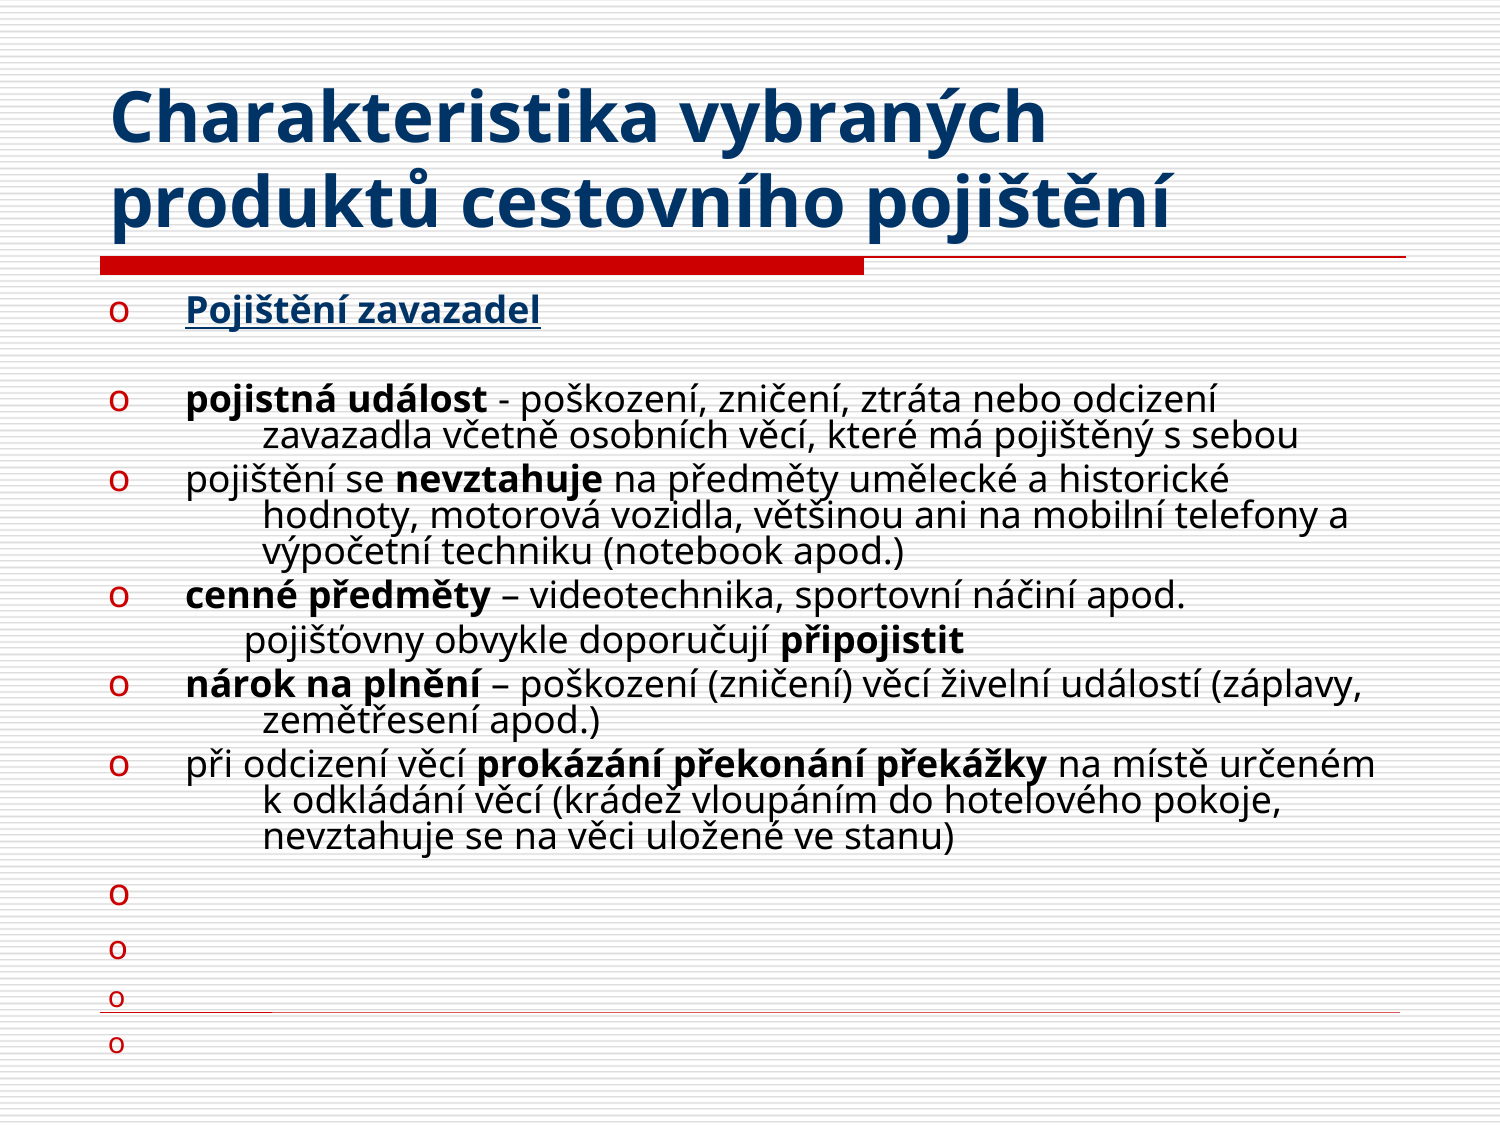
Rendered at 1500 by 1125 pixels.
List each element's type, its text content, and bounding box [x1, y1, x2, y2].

title Charakteristika vybraných produktů cestovního pojištění [94, 50, 1407, 250]
list Pojištění zavazadel pojistná událost - poškození, zničení, ztráta nebo odcizení zavazadla včetně osobních věcí, které má pojištěný s sebou pojištění se nevztahuje na předměty umělecké a historické hodnoty, motorová vozidla, většinou ani na mobilní telefony a výpočetní techniku (notebook apod.) cenné předměty – videotechnika, sportovní náčiní apod. pojišťovny obvykle doporučují připojistit nárok na plnění – poškození (zničení) věcí živelní událostí (záplavy, zemětřesení apod.) při odcizení věcí prokázání překonání překážky na místě určeném k odkládání věcí (krádež vloupáním do hotelového pokoje, nevztahuje se na věci uložené ve stanu) [92, 287, 1406, 988]
